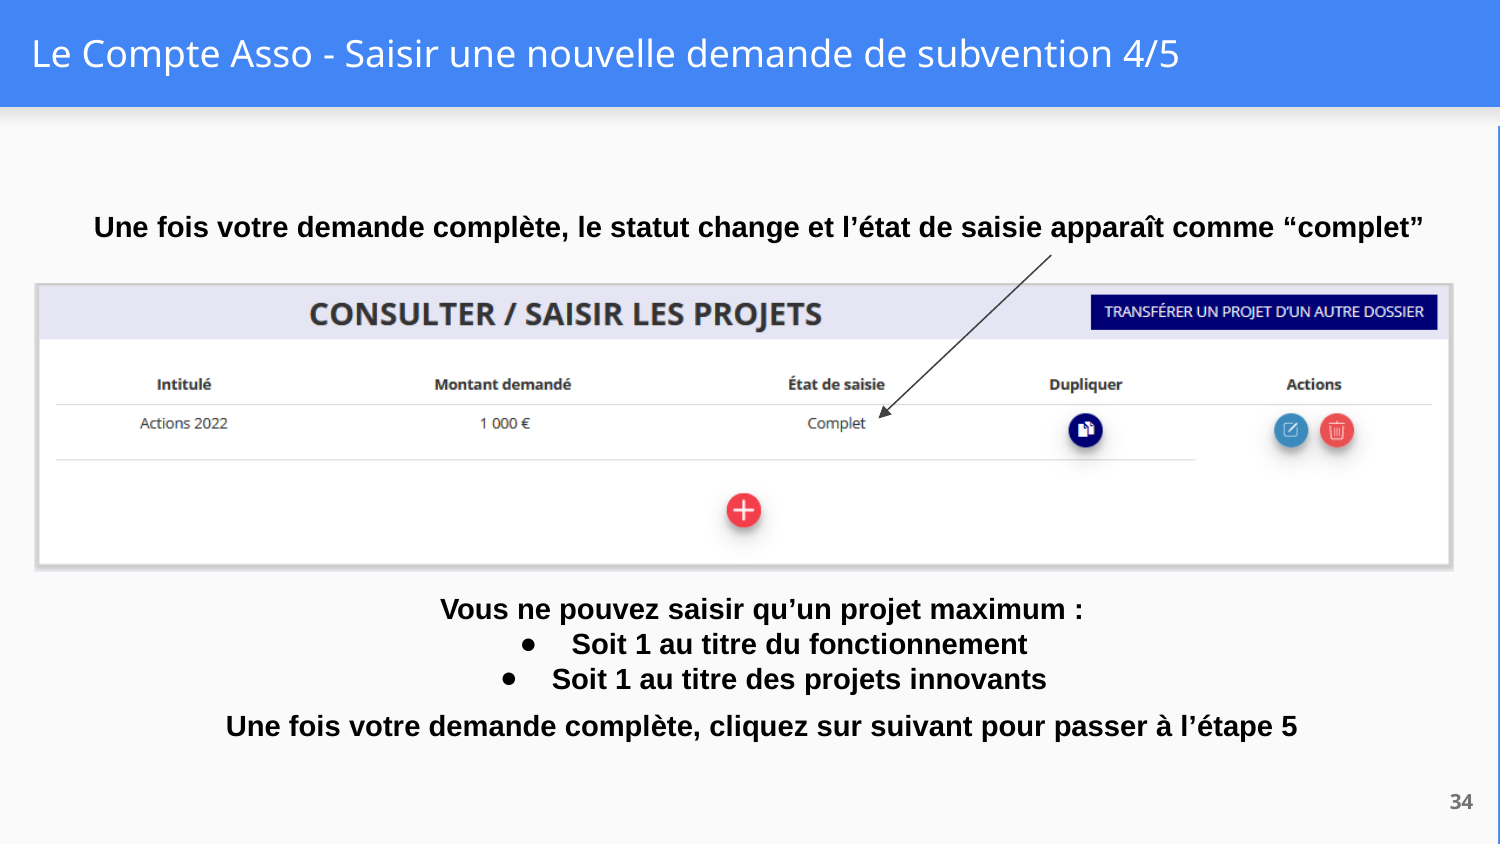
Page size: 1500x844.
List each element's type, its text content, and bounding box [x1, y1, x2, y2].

picture [34, 283, 1454, 572]
slide_number <numéro> [1398, 770, 1489, 835]
text_box Une fois votre demande complète, le statut change et l’état de saisie apparaît comme “complet” [42, 193, 1478, 262]
title Le Compte Asso - Saisir une nouvelle demande de subvention 4/5 [16, 2, 1464, 102]
text_box Vous ne pouvez saisir qu’un projet maximum : Soit 1 au titre du fonctionnement Soit 1 au titre des projets innovants Une fois votre demande complète, cliquez sur suivant pour passer à l’étape 5 [88, 575, 1437, 805]
